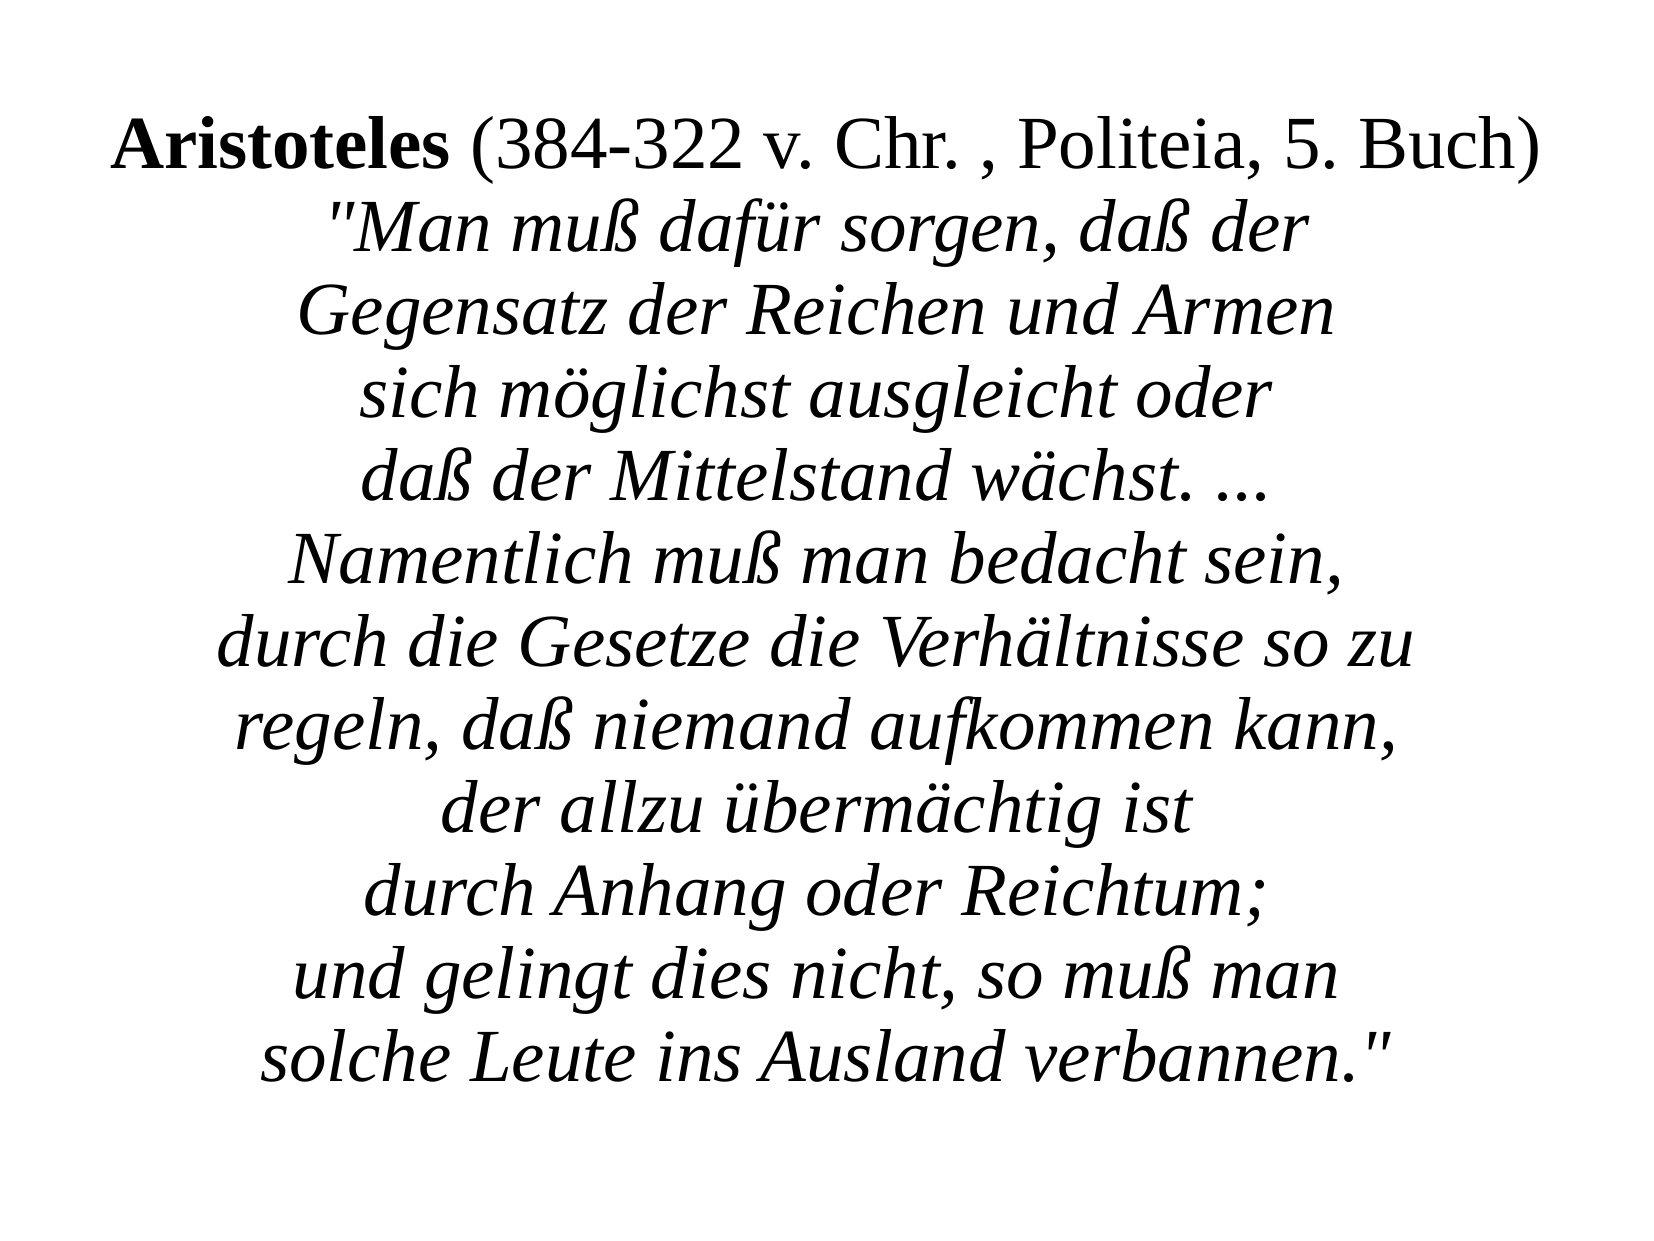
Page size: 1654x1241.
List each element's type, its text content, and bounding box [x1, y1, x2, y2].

text_box Aristoteles (384-322 v. Chr. , Politeia, 5. Buch) "Man muß dafür sorgen, daß der Gegensatz der Reichen und Armen sich möglichst ausgleicht oder daß der Mittelstand wächst. ... Namentlich muß man bedacht sein, durch die Gesetze die Verhältnisse so zu regeln, daß niemand aufkommen kann, der allzu übermächtig ist durch Anhang oder Reichtum; und gelingt dies nicht, so muß man solche Leute ins Ausland verbannen." [95, 94, 1557, 1105]
